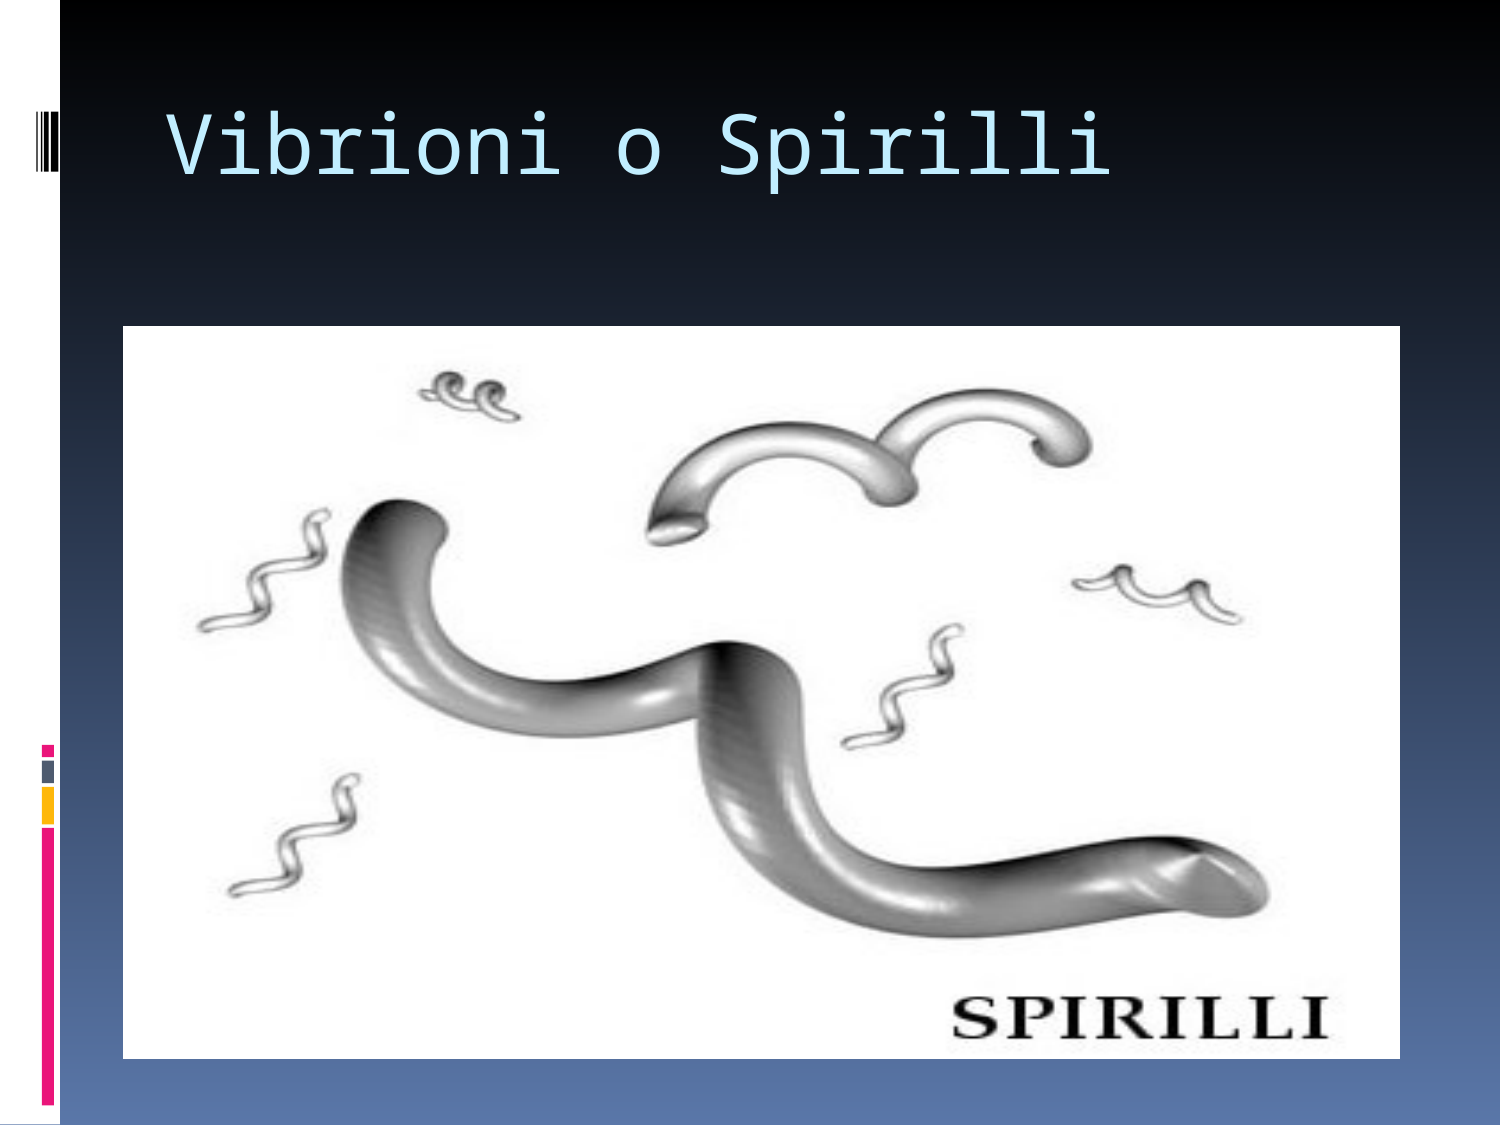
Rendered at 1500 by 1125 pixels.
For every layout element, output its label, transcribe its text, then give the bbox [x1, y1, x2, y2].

picture [123, 326, 1400, 1059]
title Vibrioni o Spirilli [150, 84, 1426, 235]
